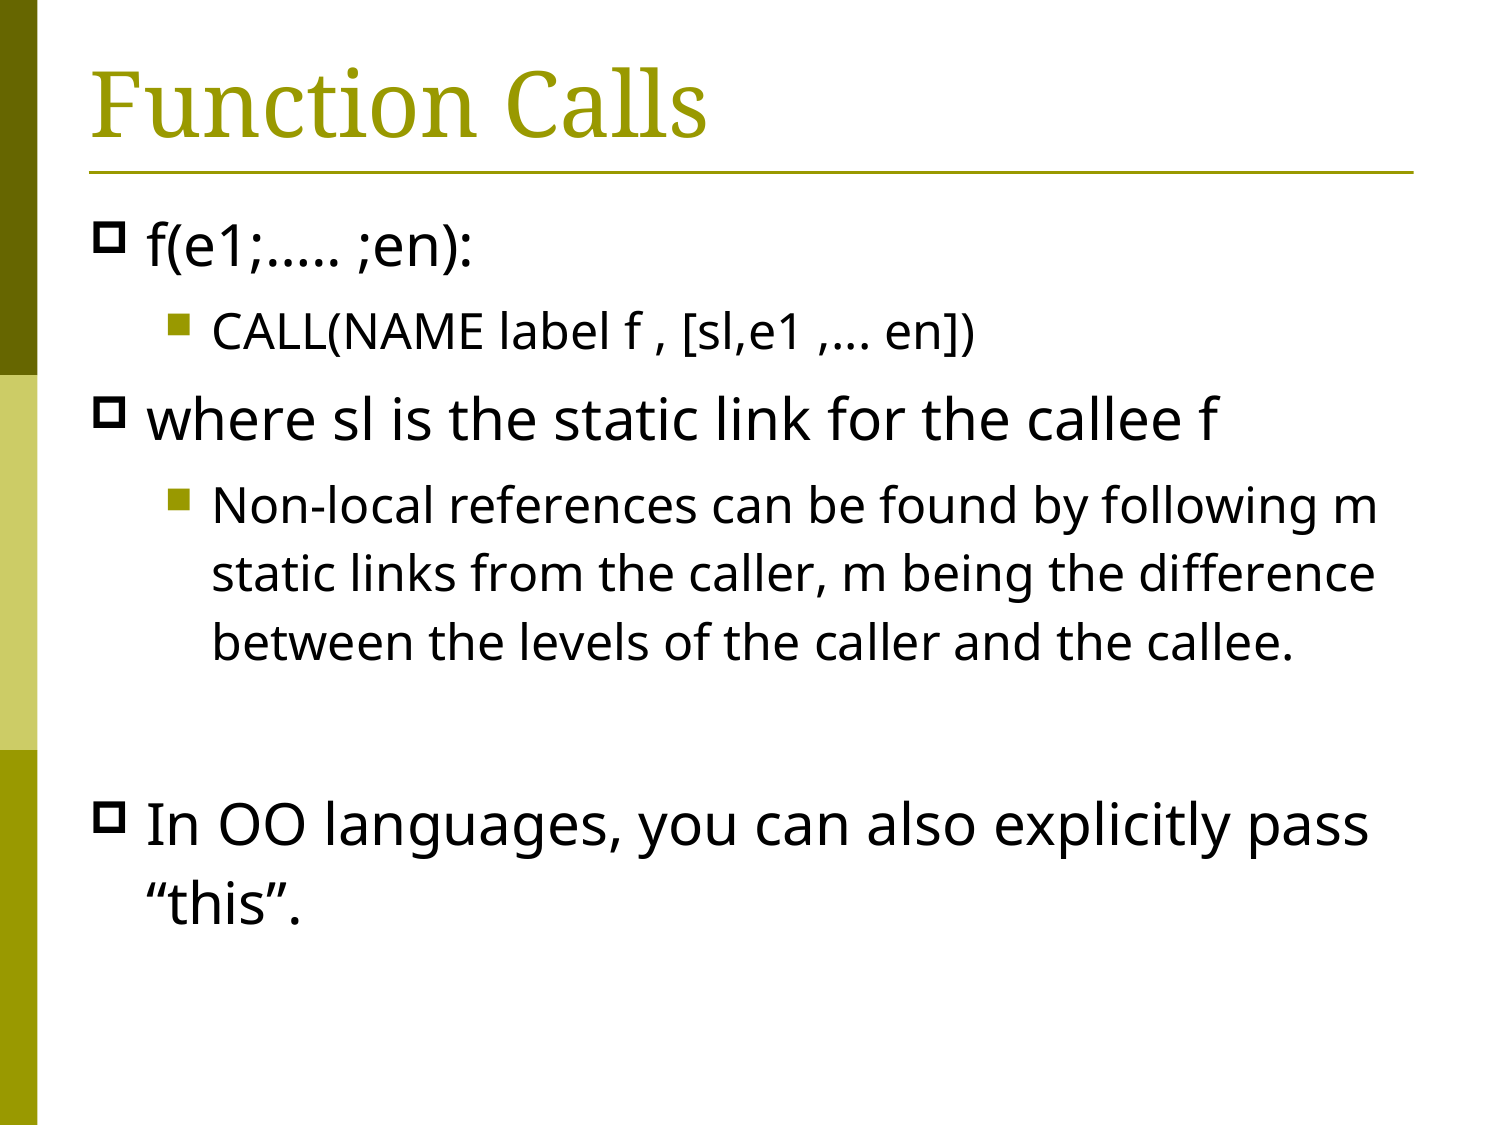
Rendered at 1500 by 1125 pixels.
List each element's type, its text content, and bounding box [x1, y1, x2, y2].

title Function Calls [75, 45, 1426, 173]
list f(e1;….. ;en): CALL(NAME label f , [sl,e1 ,... en]) where sl is the static link for the callee f Non-local references can be found by following m static links from the caller, m being the difference between the levels of the caller and the callee. In OO languages, you can also explicitly pass “this”. [75, 196, 1426, 1071]
